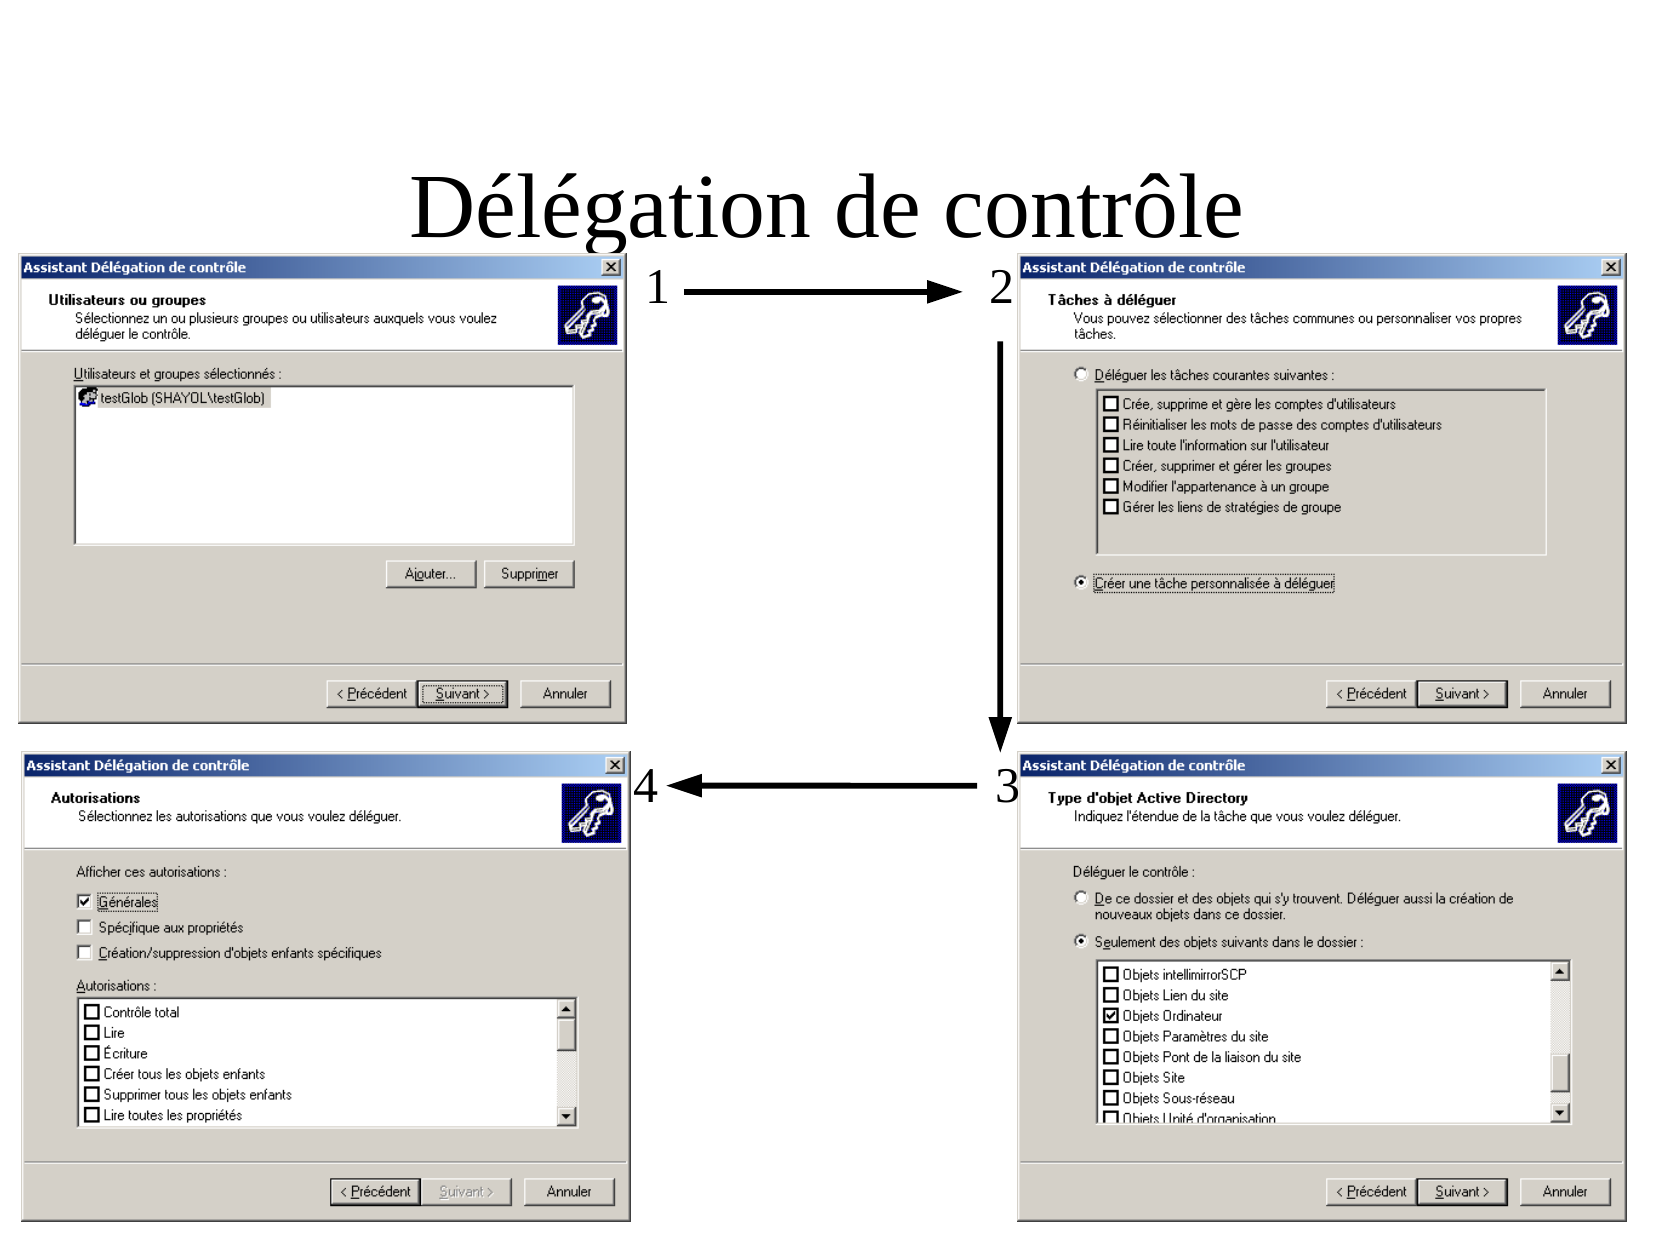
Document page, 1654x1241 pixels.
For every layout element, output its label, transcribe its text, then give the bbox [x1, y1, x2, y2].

picture [1017, 751, 1627, 1222]
picture [21, 751, 631, 1222]
picture [1017, 253, 1627, 724]
picture [18, 253, 627, 724]
text_box 3 [994, 757, 1021, 814]
text_box 1 [645, 259, 672, 316]
title Délégation de contrôle [121, 102, 1534, 311]
text_box 2 [989, 259, 1015, 316]
text_box 4 [633, 757, 660, 814]
